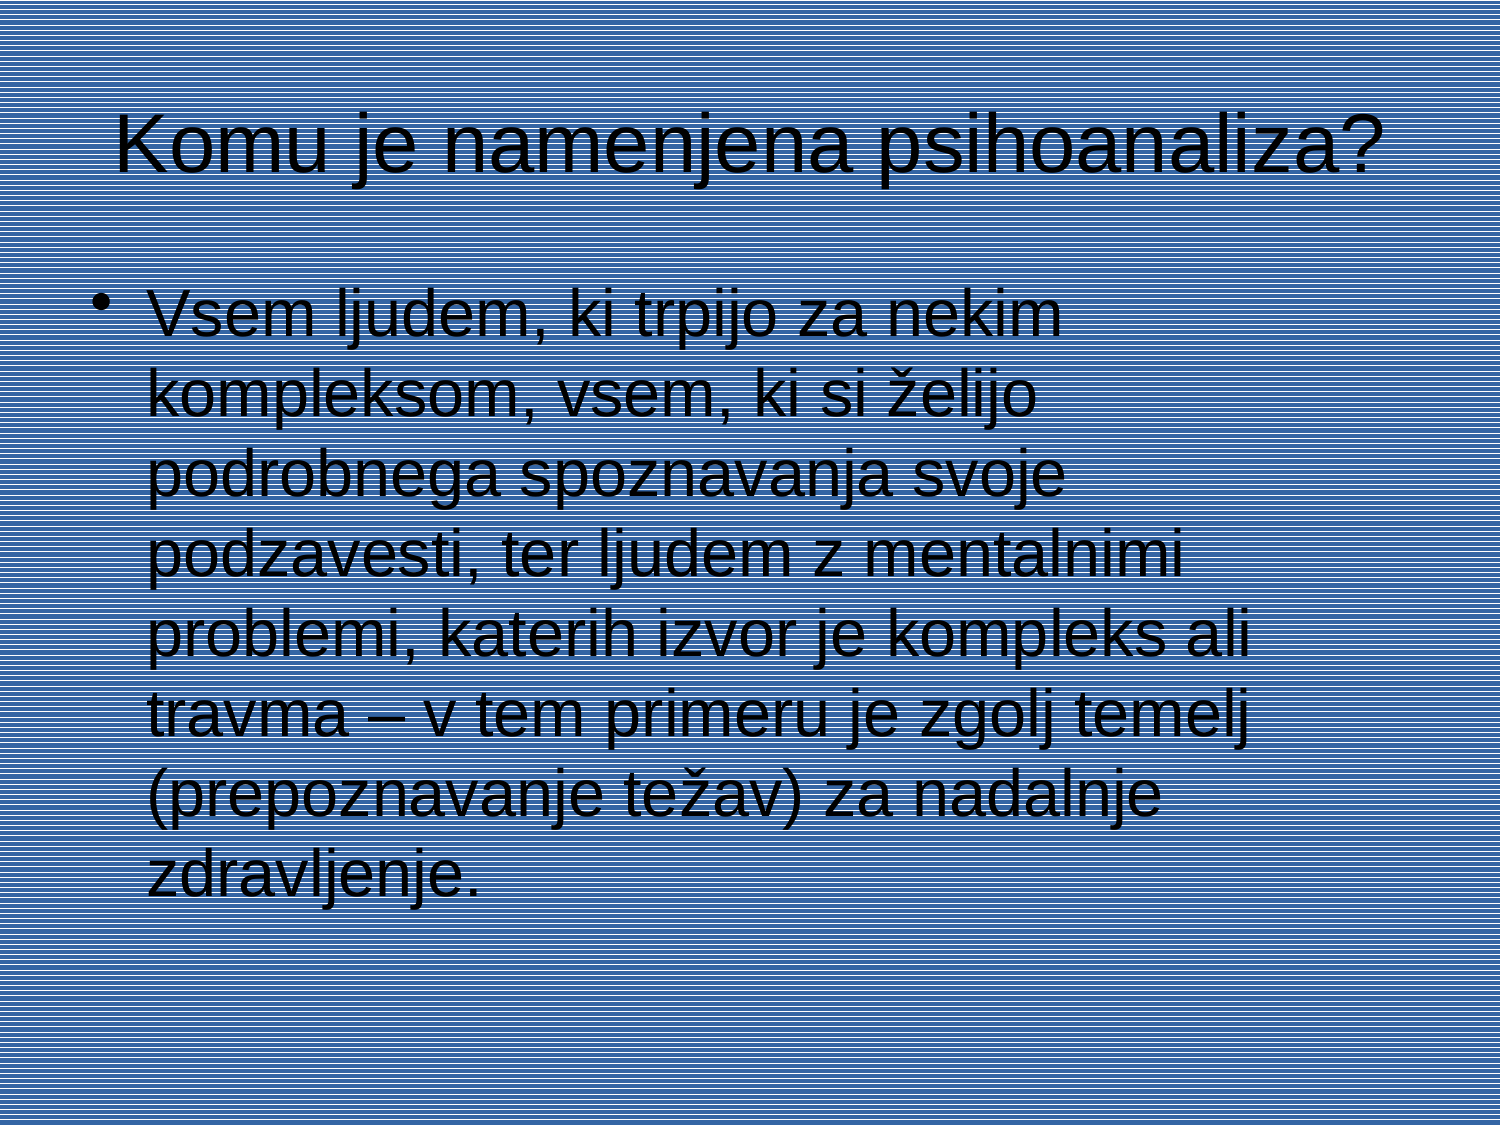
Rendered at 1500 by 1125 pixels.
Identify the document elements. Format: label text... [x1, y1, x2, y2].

title Komu je namenjena psihoanaliza? [75, 45, 1425, 233]
list Vsem ljudem, ki trpijo za nekim kompleksom, vsem, ki si želijo podrobnega spoznavanja svoje podzavesti, ter ljudem z mentalnimi problemi, katerih izvor je kompleks ali travma – v tem primeru je zgolj temelj (prepoznavanje težav) za nadalnje zdravljenje. [75, 262, 1425, 1005]
